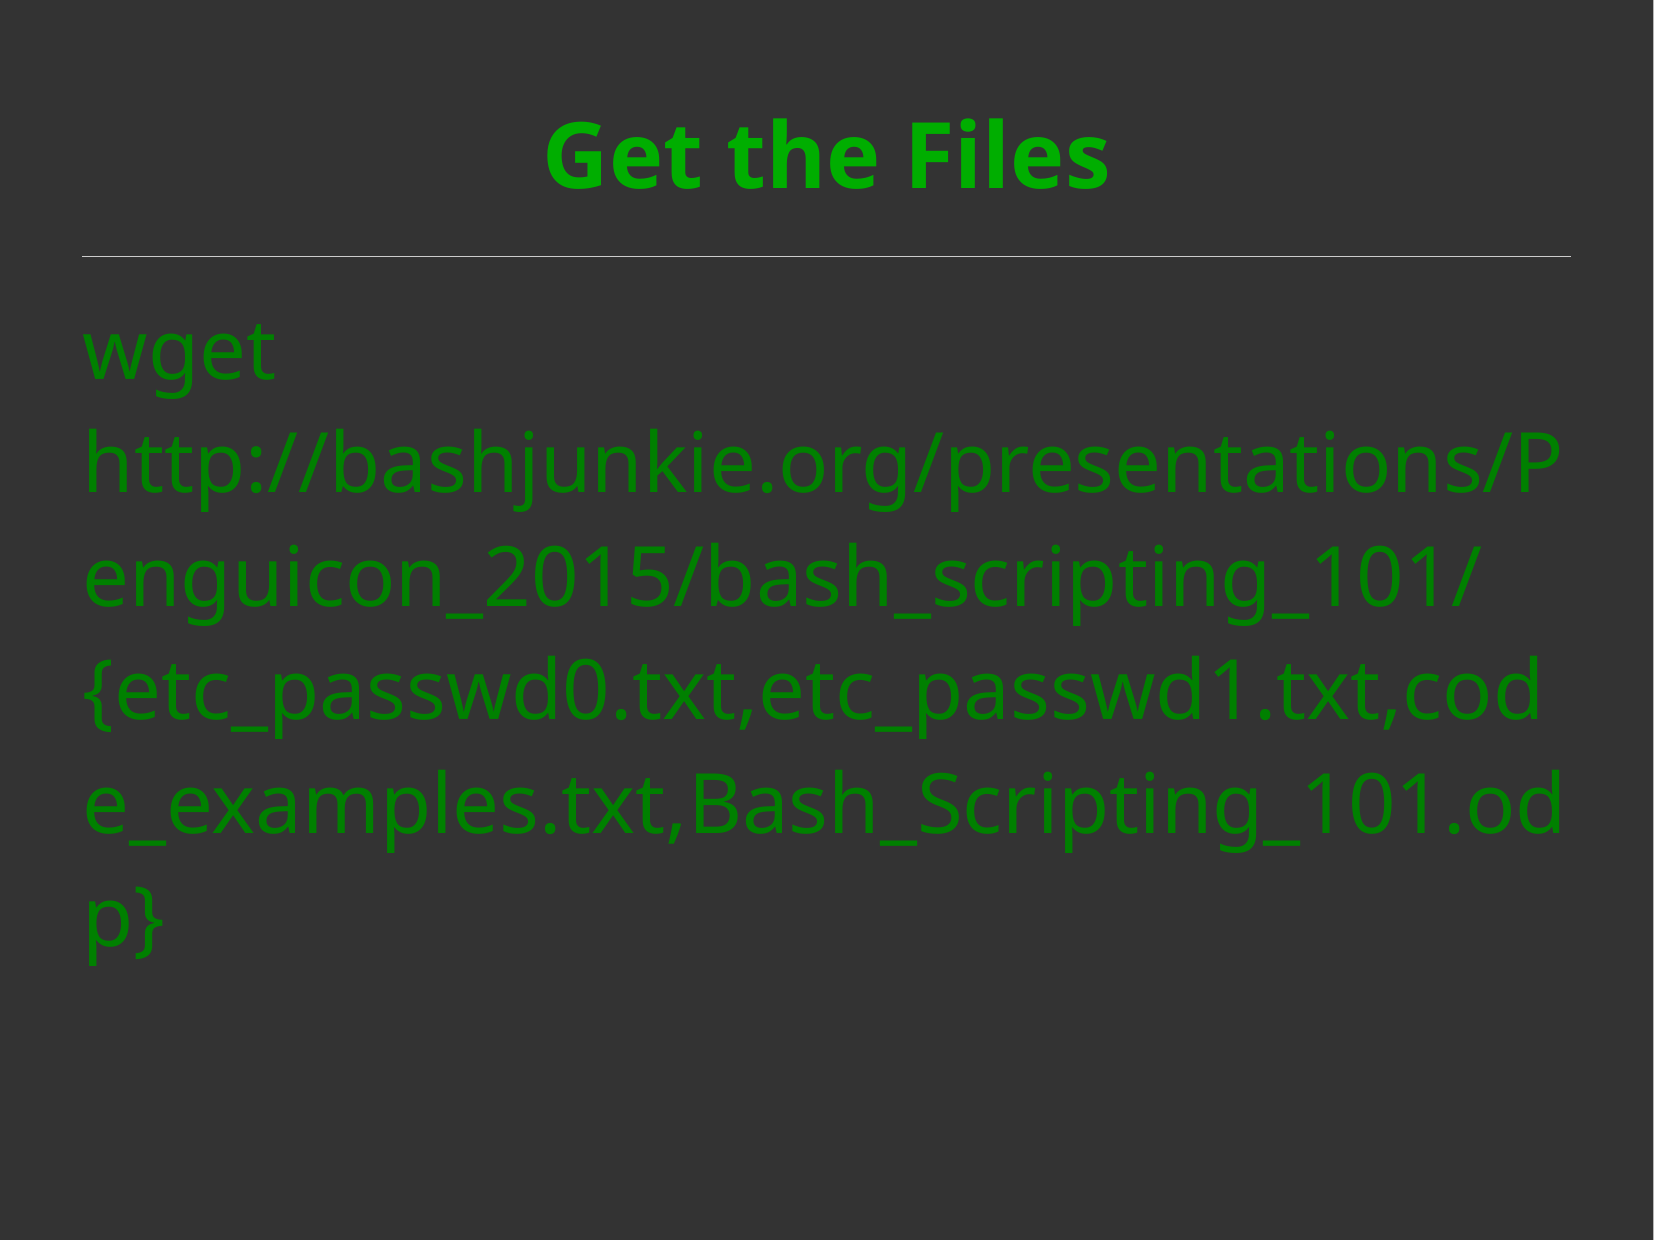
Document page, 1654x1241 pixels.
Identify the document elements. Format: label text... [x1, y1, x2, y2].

text_box [82, 290, 1571, 1217]
title Get the Files [82, 49, 1571, 257]
